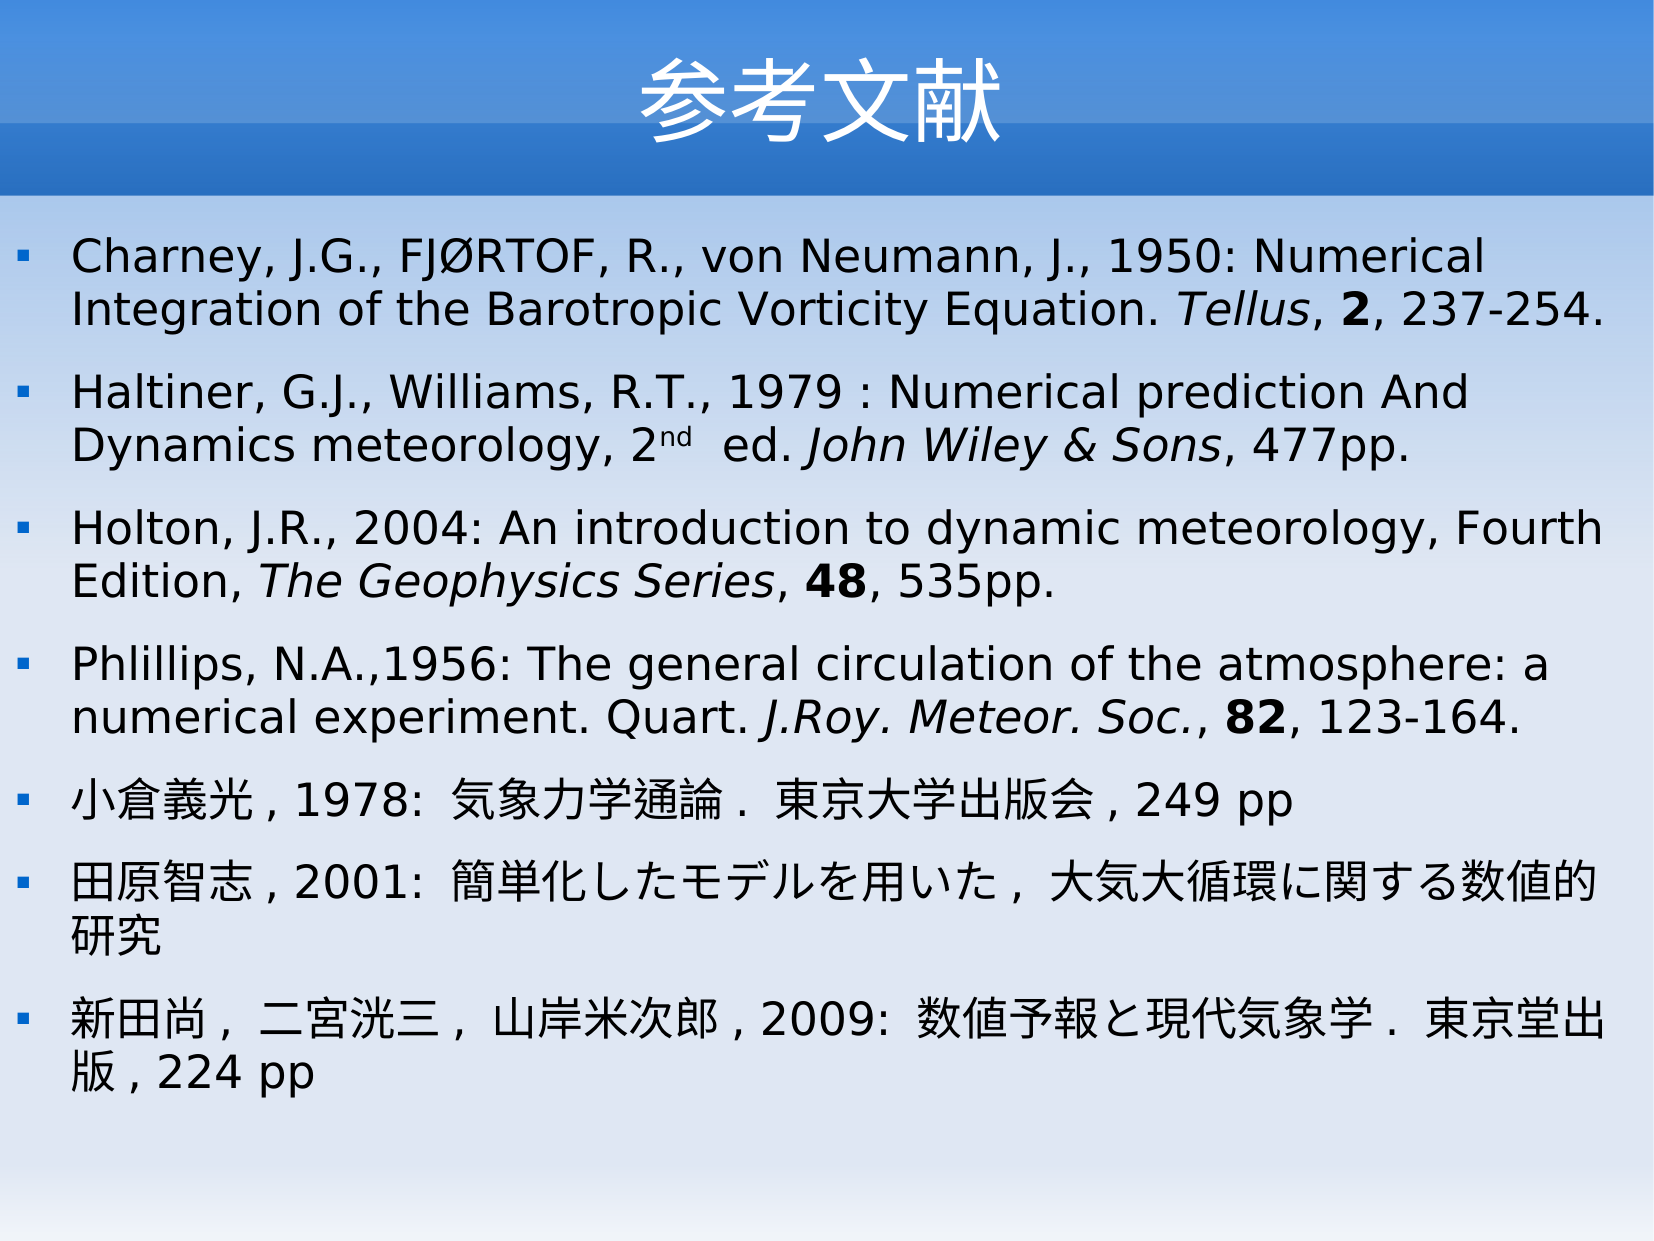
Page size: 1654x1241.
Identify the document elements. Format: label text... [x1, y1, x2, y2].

picture [0, 0, 1654, 1241]
title 参考文献 [76, 7, 1565, 200]
list Charney, J.G., FJØRTOF, R., von Neumann, J., 1950: Numerical Integration of the Barotropic Vorticity Equation. Tellus, 2, 237-254. Haltiner, G.J., Williams, R.T., 1979 : Numerical prediction And Dynamics meteorology, 2nd ed. John Wiley & Sons, 477pp. Holton, J.R., 2004: An introduction to dynamic meteorology, Fourth Edition, The Geophysics Series, 48, 535pp. Phlillips, N.A.,1956: The general circulation of the atmosphere: a numerical experiment. Quart. J.Roy. Meteor. Soc., 82, 123-164. 小倉義光, 1978: 気象力学通論. 東京大学出版会, 249 pp 田原智志, 2001: 簡単化したモデルを用いた, 大気大循環に関する数値的研究 新田尚, 二宮洸三, 山岸米次郎, 2009: 数値予報と現代気象学. 東京堂出版, 224 pp [0, 229, 1625, 1189]
